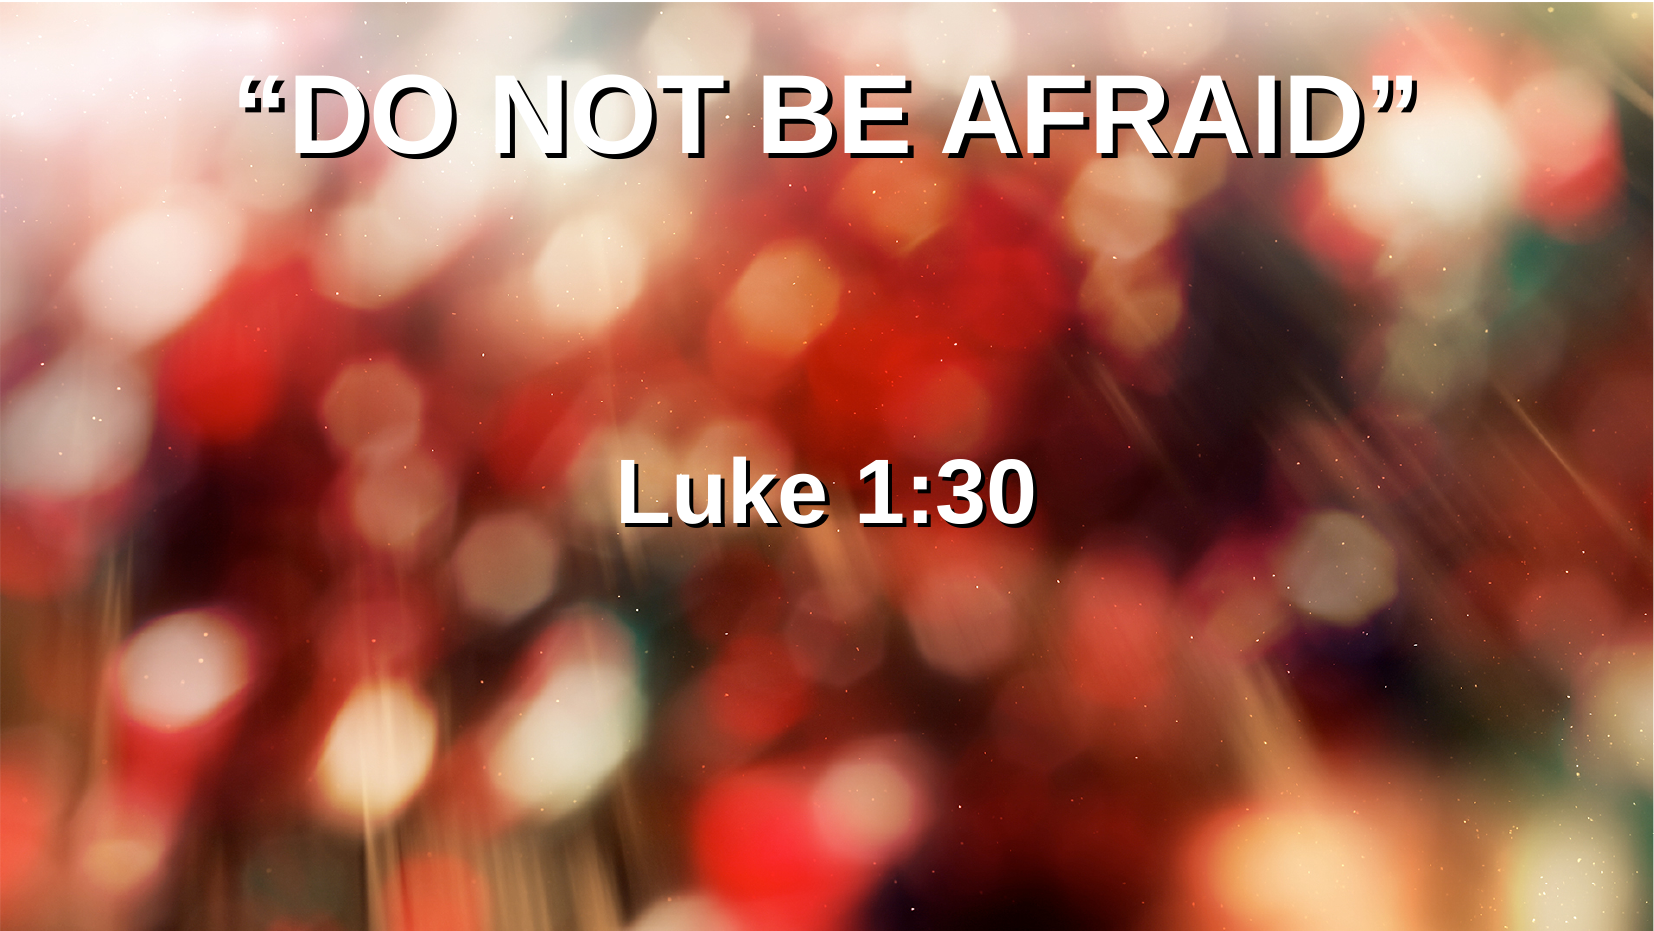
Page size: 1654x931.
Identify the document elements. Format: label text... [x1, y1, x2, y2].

subtitle Luke 1:30 [82, 217, 1571, 766]
title “DO NOT BE AFRAID” [82, 37, 1571, 193]
picture [0, 2, 1654, 931]
